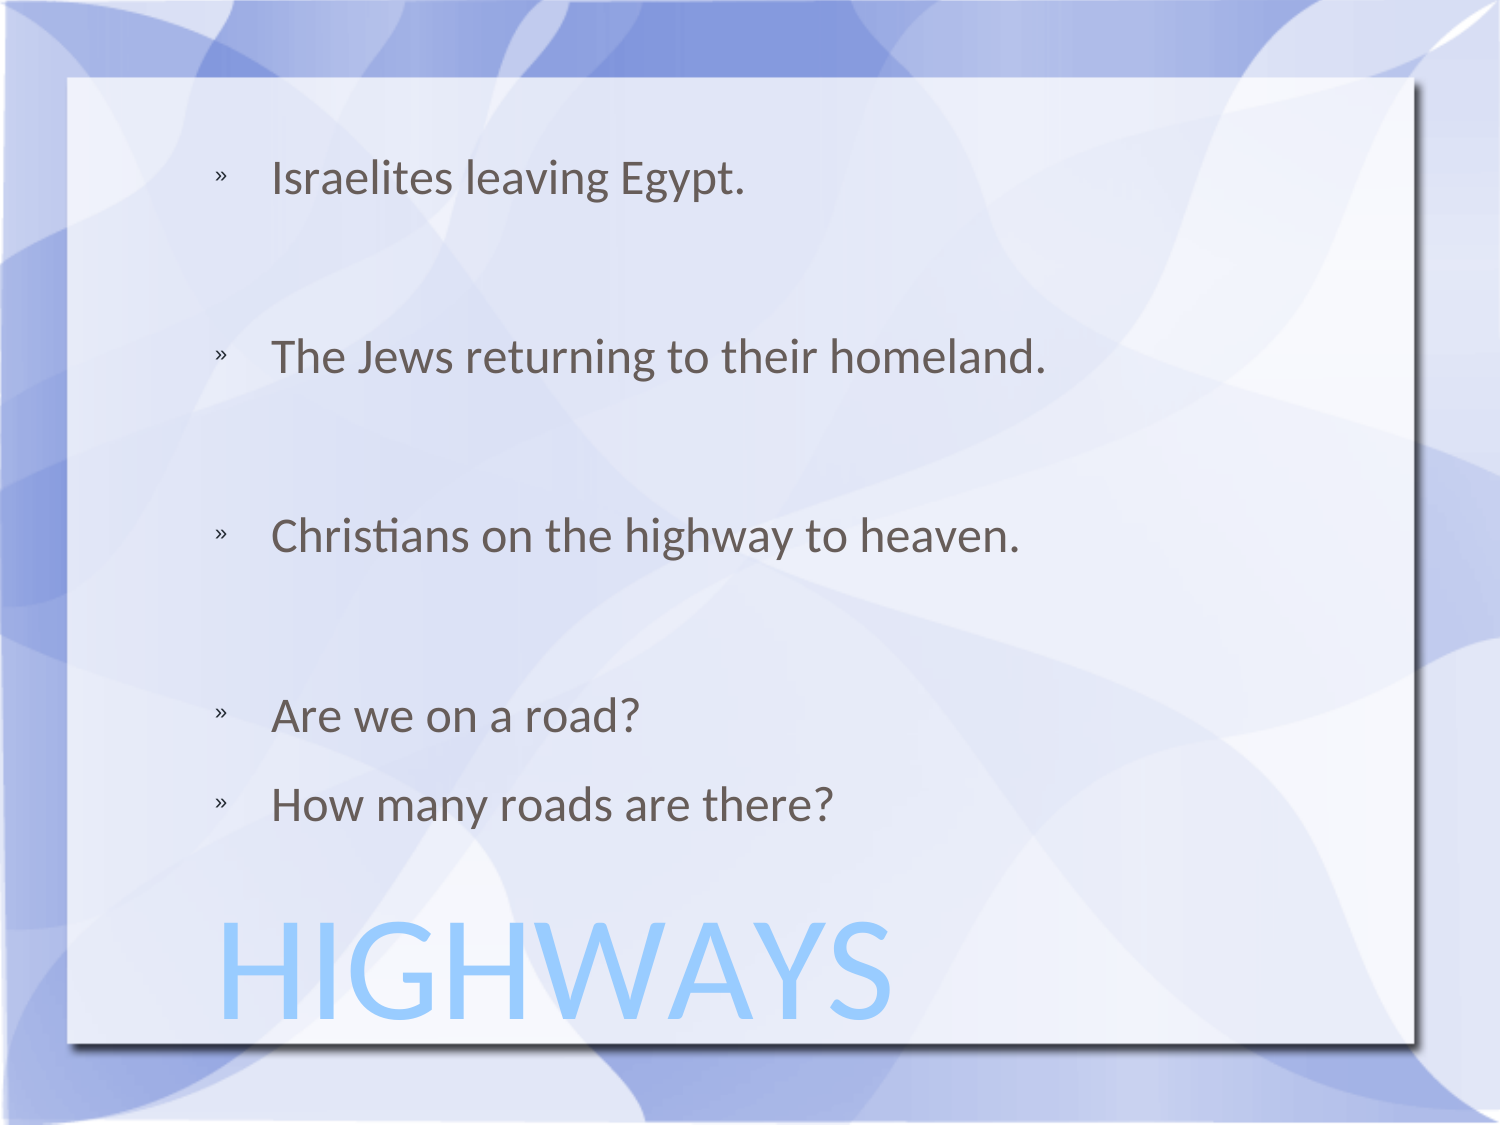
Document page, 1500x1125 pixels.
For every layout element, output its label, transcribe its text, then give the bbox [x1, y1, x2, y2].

title HIGHWAYS [200, 863, 1388, 1050]
list Israelites leaving Egypt. The Jews returning to their homeland. Christians on the highway to heaven. Are we on a road? How many roads are there? [200, 137, 1425, 863]
picture [0, 0, 1500, 1125]
